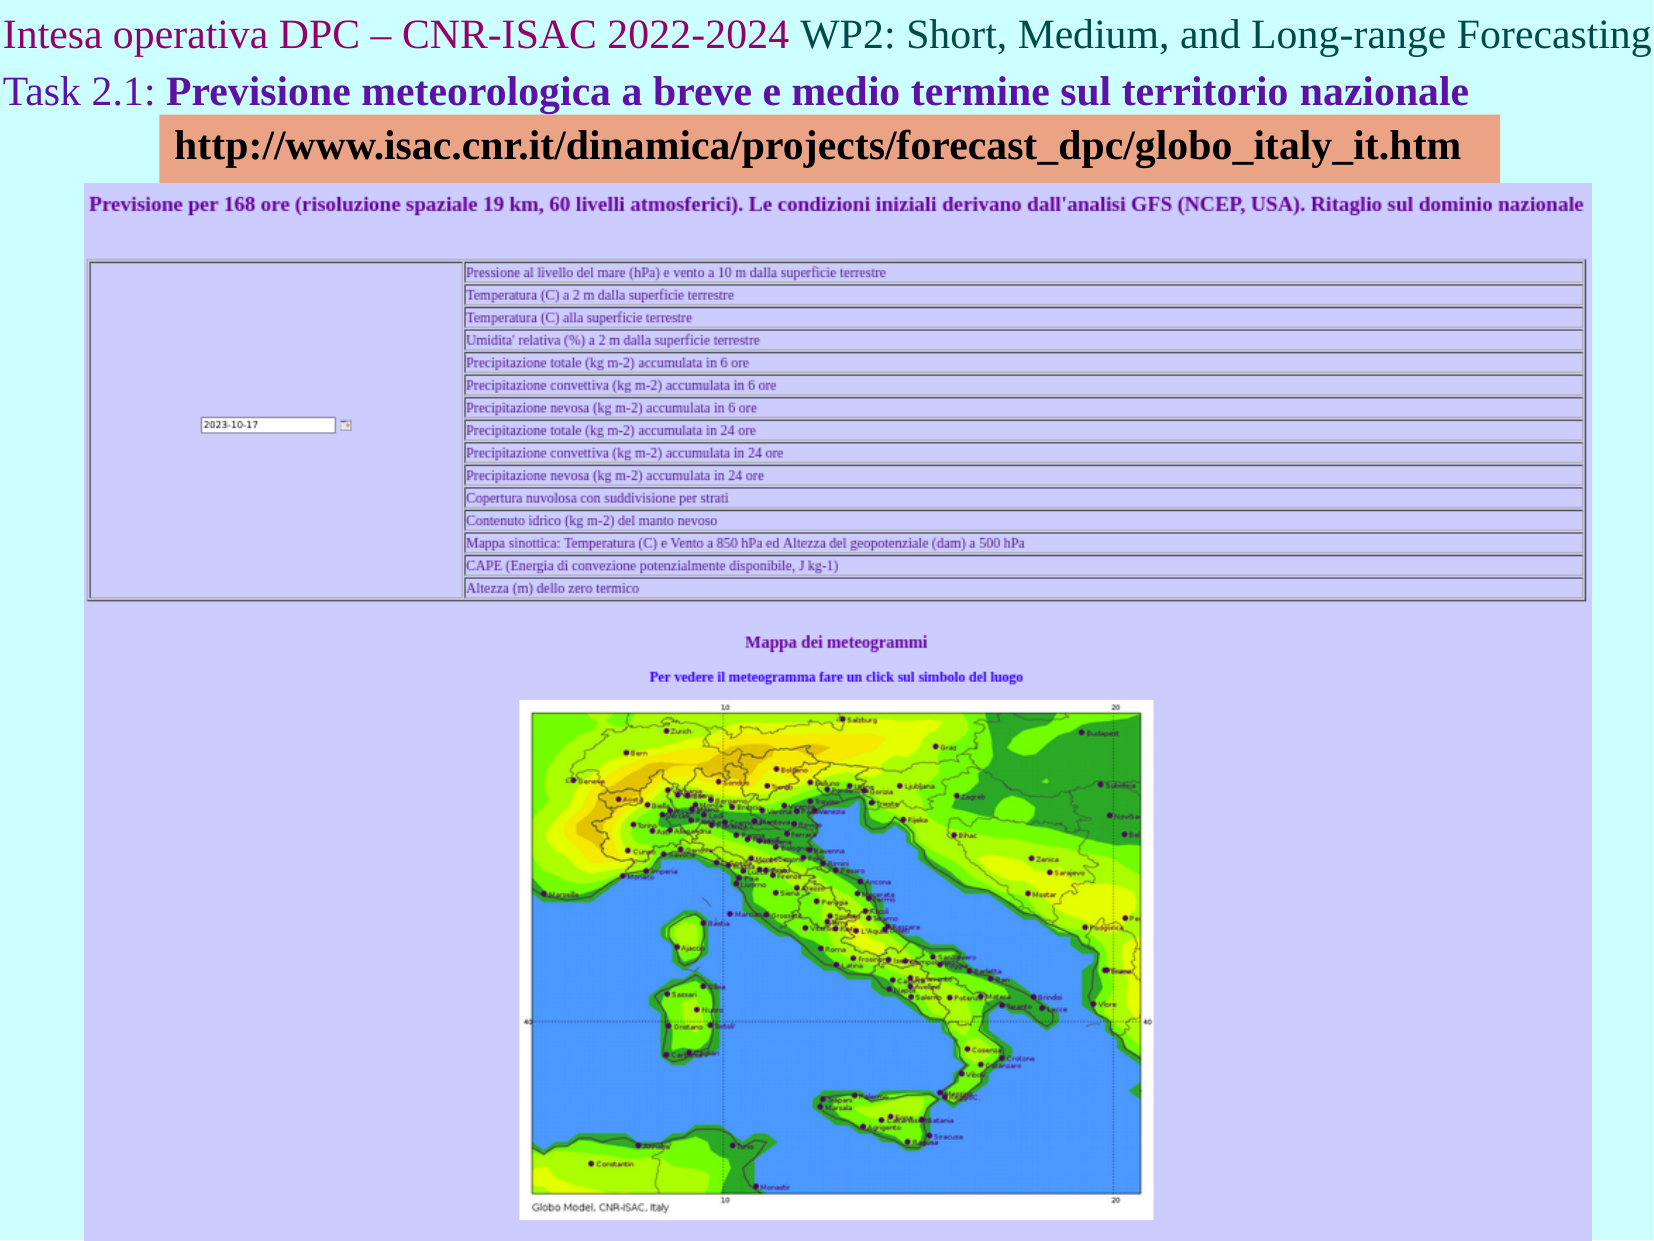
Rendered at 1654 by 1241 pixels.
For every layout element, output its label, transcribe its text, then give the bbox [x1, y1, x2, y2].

picture [84, 183, 1592, 1241]
text_box Intesa operativa DPC – CNR-ISAC 2022-2024 WP2: Short, Medium, and Long-range Forecasting Task 2.1: Previsione meteorologica a breve e medio termine sul territorio nazionale [0, 8, 1654, 154]
text_box http://www.isac.cnr.it/dinamica/projects/forecast_dpc/globo_italy_it.htm [159, 114, 1501, 183]
